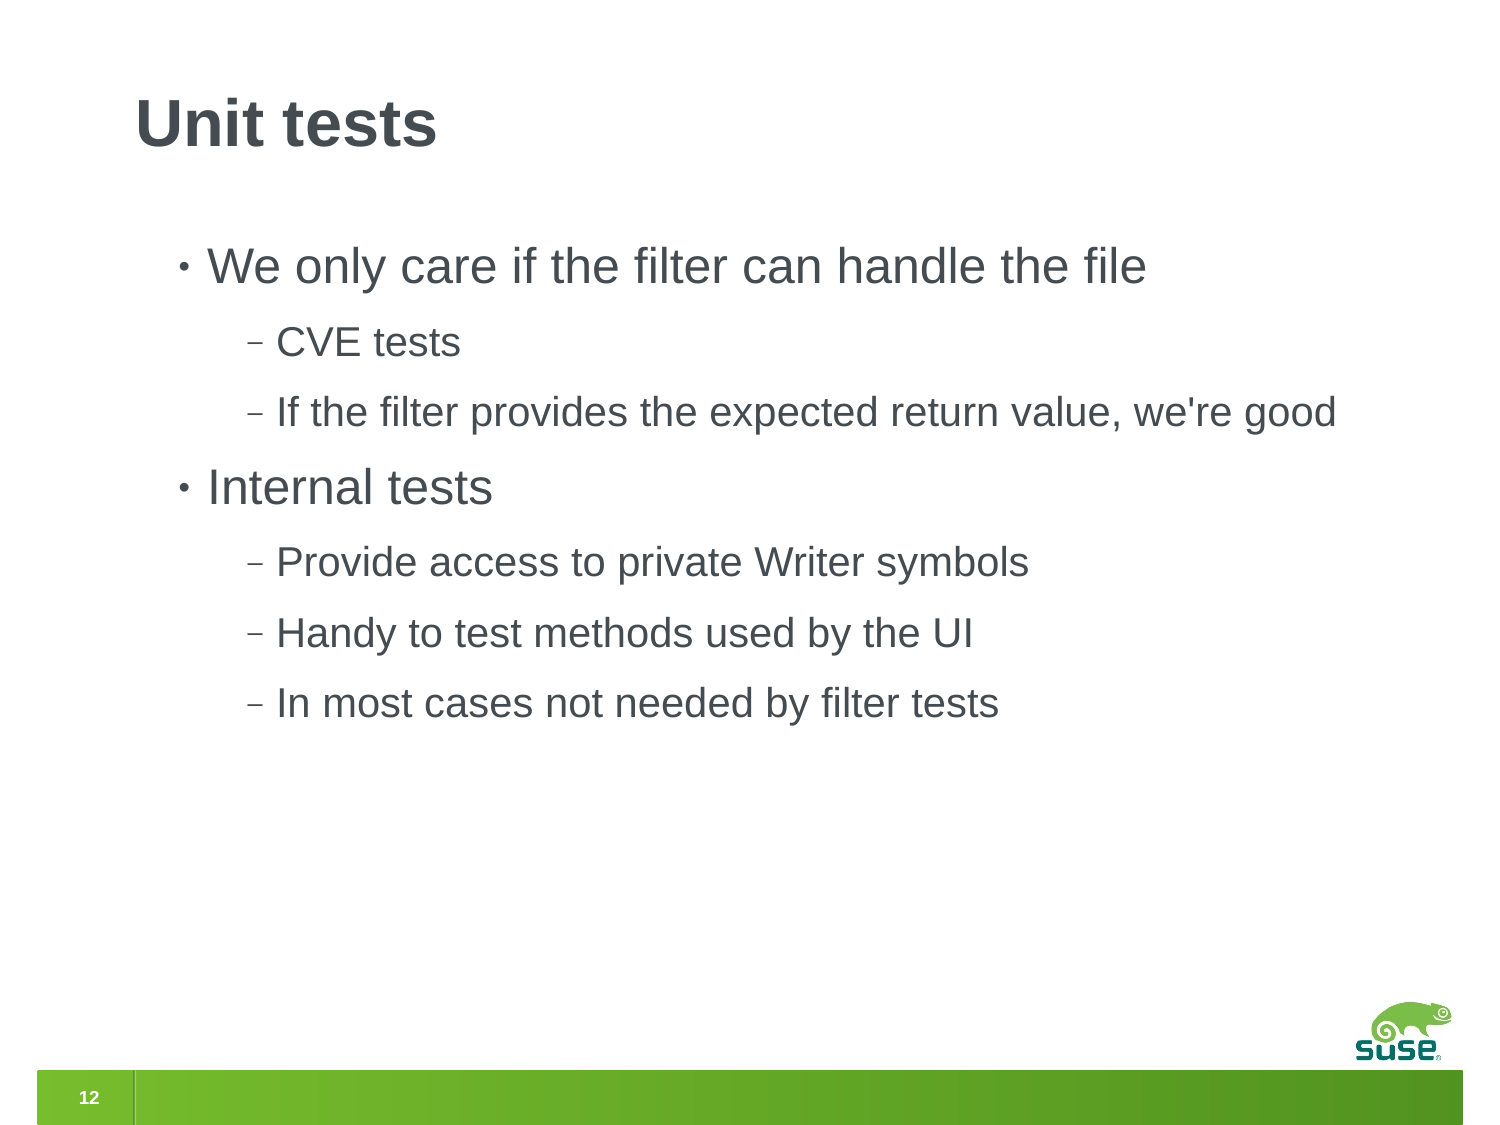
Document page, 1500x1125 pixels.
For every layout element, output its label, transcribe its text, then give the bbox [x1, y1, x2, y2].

list We only care if the filter can handle the file CVE tests If the filter provides the expected return value, we're good Internal tests Provide access to private Writer symbols Handy to test methods used by the UI In most cases not needed by filter tests [135, 238, 1372, 982]
picture [1355, 1001, 1452, 1061]
title Unit tests [135, 29, 1372, 217]
